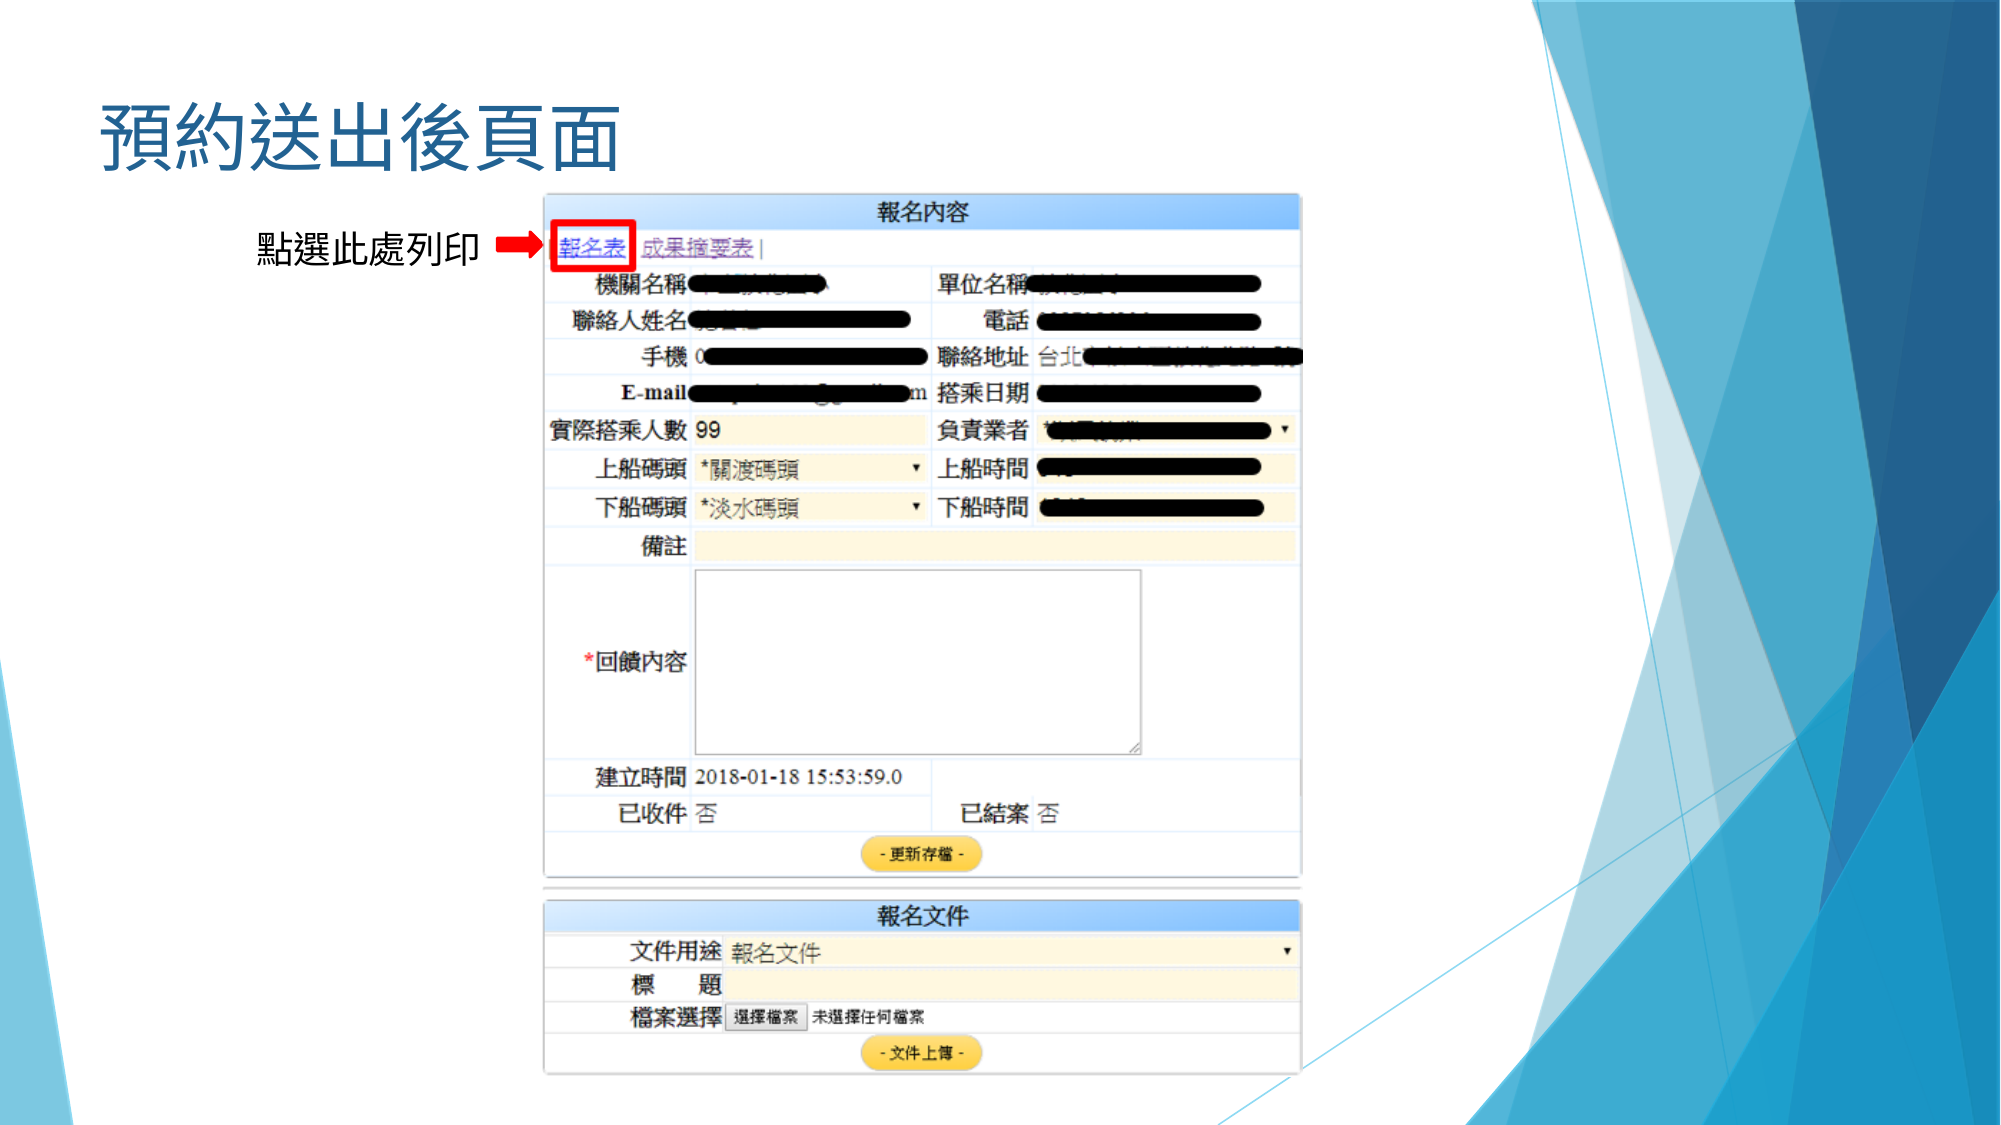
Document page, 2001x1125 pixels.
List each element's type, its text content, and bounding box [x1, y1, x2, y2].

title 預約送出後頁面 [83, 83, 1494, 300]
picture [542, 188, 1303, 1077]
text_box [497, 231, 542, 257]
text_box 點選此處列印 [241, 218, 496, 278]
